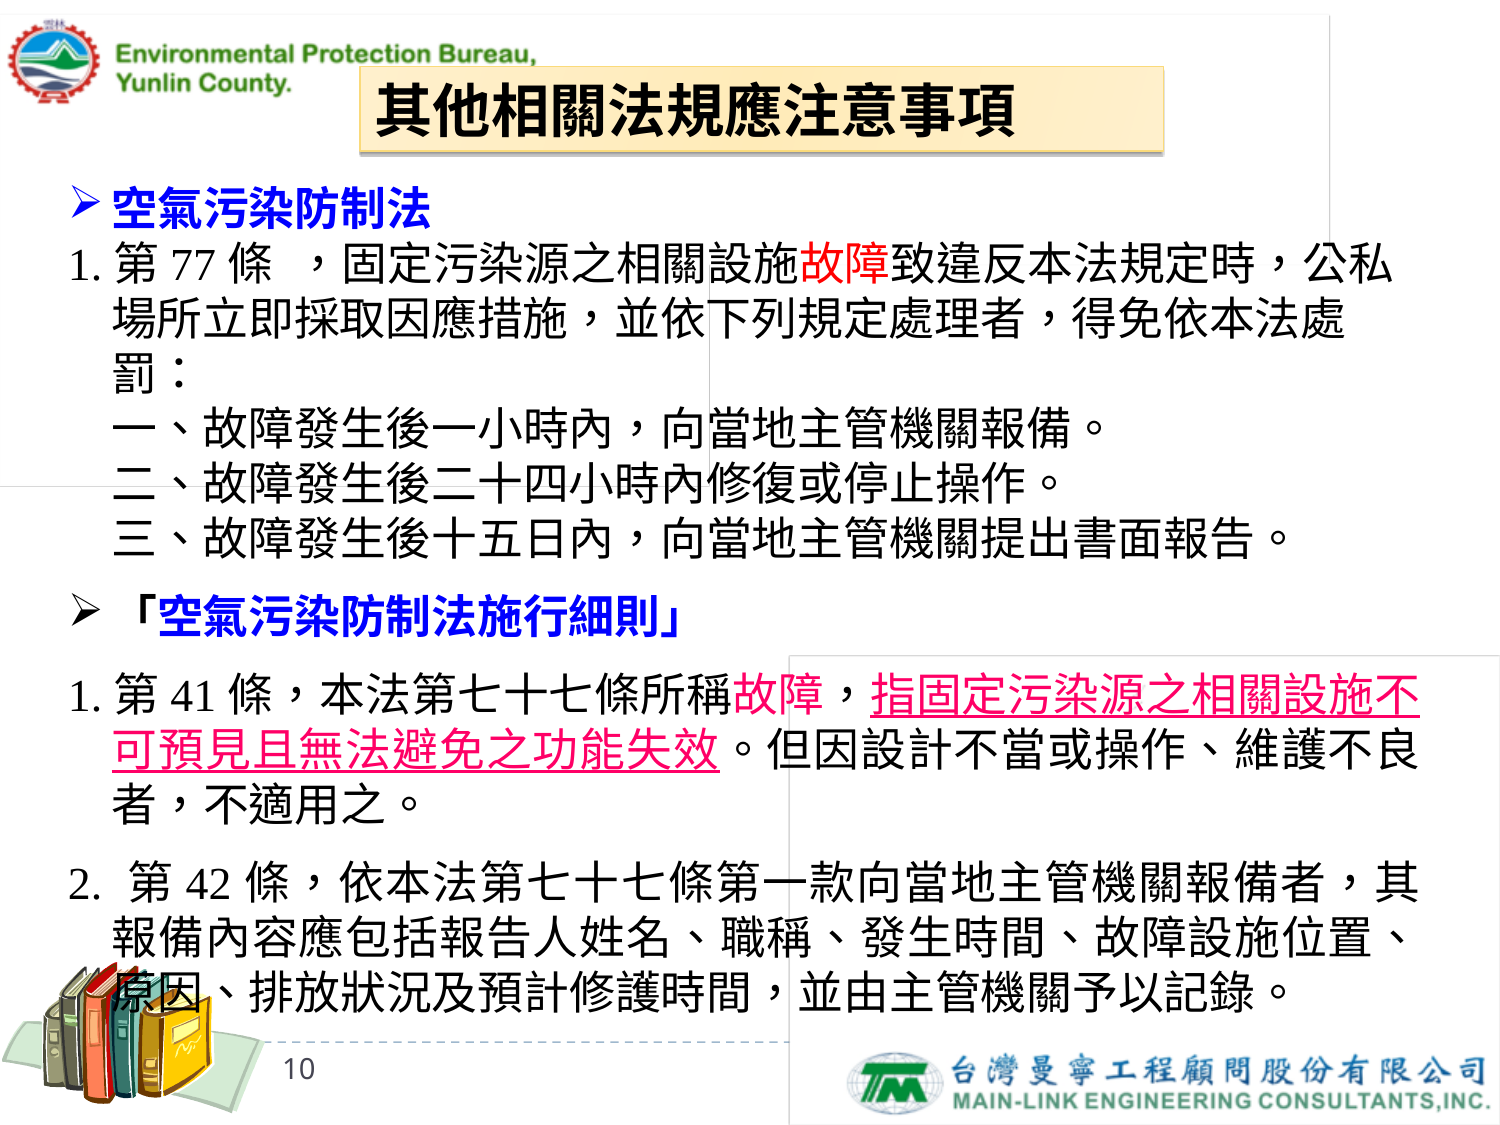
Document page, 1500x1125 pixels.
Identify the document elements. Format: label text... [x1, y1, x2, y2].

text_box <編號> [267, 1043, 593, 1104]
picture [0, 0, 1500, 1125]
text_box 空氣污染防制法 1.第77條 ，固定污染源之相關設施故障致違反本法規定時，公私場所立即採取因應措施，並依下列規定處理者，得免依本法處罰： 一、故障發生後一小時內，向當地主管機關報備。 二、故障發生後二十四小時內修復或停止操作。 三、故障發生後十五日內，向當地主管機關提出書面報告。 「空氣污染防制法施行細則」 1.第41條，本法第七十七條所稱故障，指固定污染源之相關設施不可預見且無法避免之功能失效。但因設計不當或操作、維護不良者，不適用之。 2. 第42條，依本法第七十七條第一款向當地主管機關報備者，其報備內容應包括報告人姓名、職稱、發生時間、故障設施位置、原因、排放狀況及預計修護時間，並由主管機關予以記錄。 [53, 172, 1436, 1026]
text_box 其他相關法規應注意事項 [360, 66, 1164, 152]
